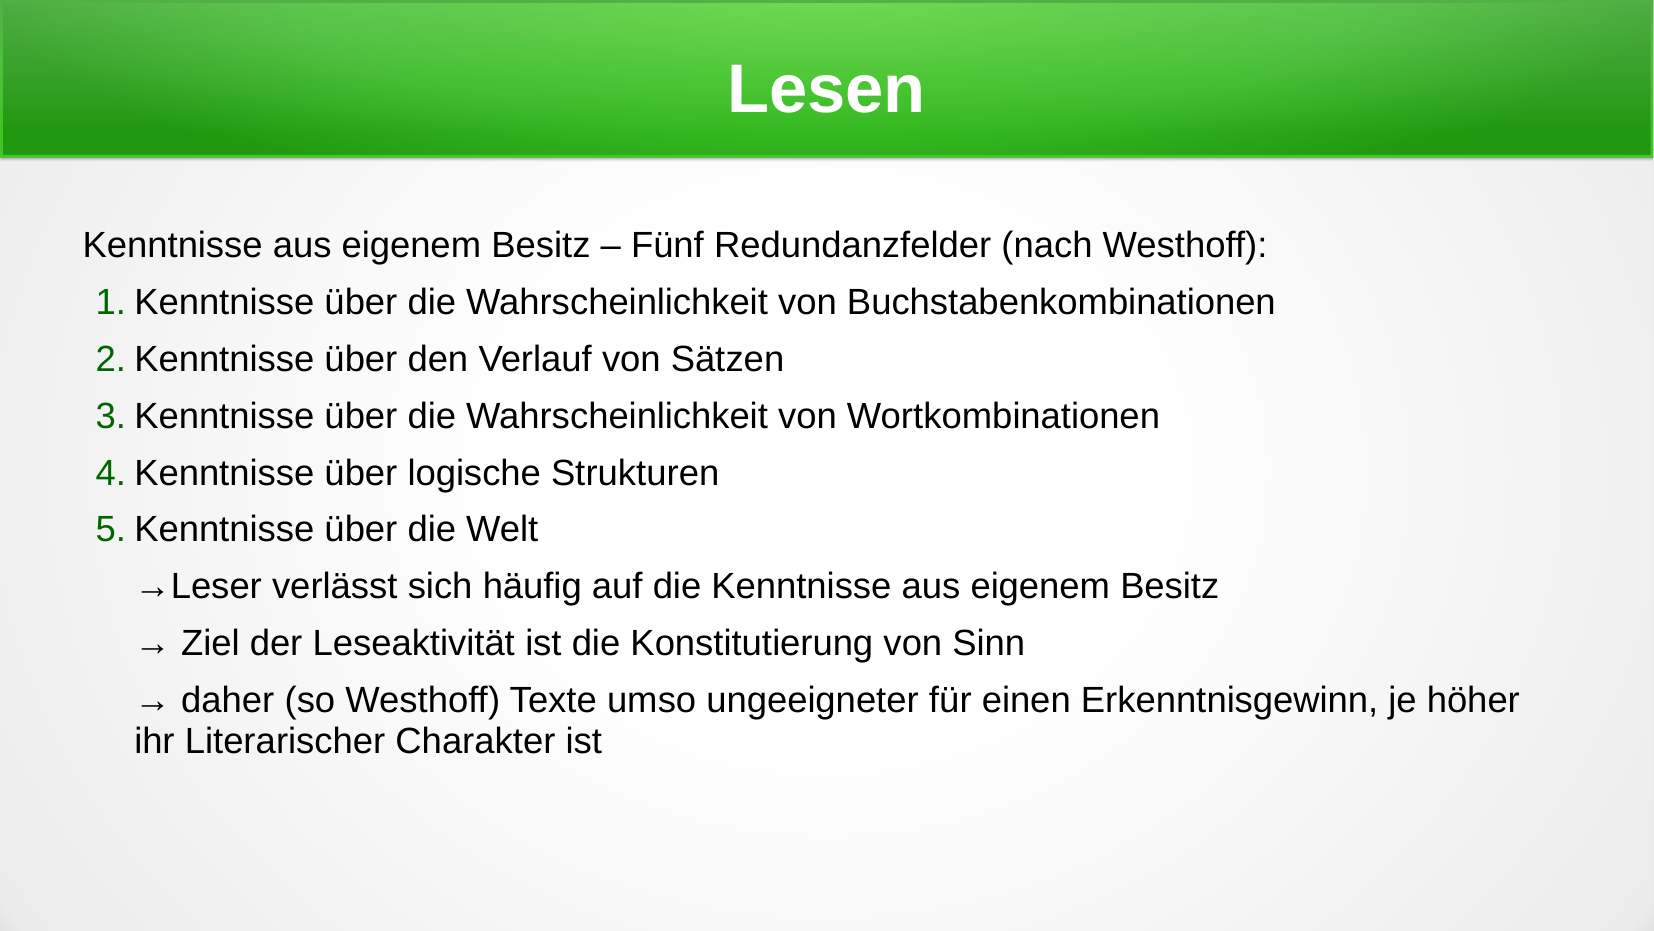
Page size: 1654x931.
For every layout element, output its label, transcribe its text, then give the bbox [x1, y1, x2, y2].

title Lesen [82, 35, 1571, 142]
list Kenntnisse aus eigenem Besitz – Fünf Redundanzfelder (nach Westhoff): Kenntnisse über die Wahrscheinlichkeit von Buchstabenkombinationen Kenntnisse über den Verlauf von Sätzen Kenntnisse über die Wahrscheinlichkeit von Wortkombinationen Kenntnisse über logische Strukturen Kenntnisse über die Welt →Leser verlässt sich häufig auf die Kenntnisse aus eigenem Besitz → Ziel der Leseaktivität ist die Konstitutierung von Sinn → daher (so Westhoff) Texte umso ungeeigneter für einen Erkenntnisgewinn, je höher ihr Literarischer Charakter ist [82, 224, 1571, 764]
